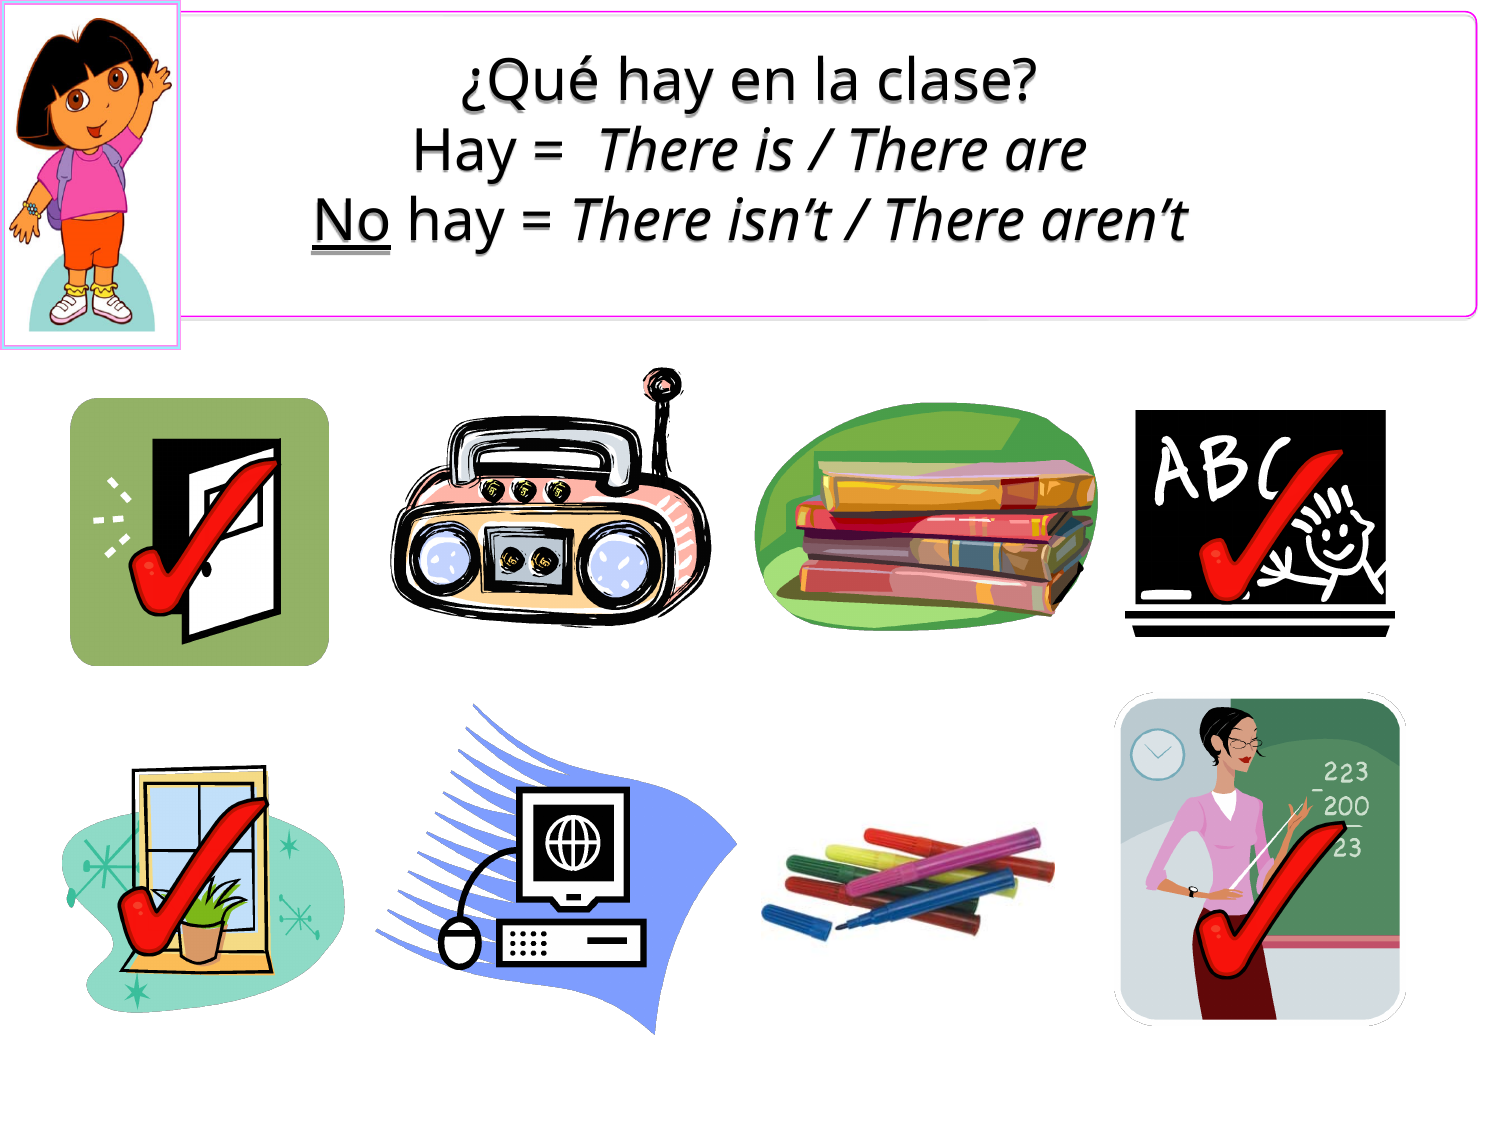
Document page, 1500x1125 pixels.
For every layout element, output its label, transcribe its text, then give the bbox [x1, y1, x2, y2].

text_box ¿Qué hay en la clase? Hay = There is / There are No hay = There isn’t / There aren’t [181, 11, 1477, 317]
picture [1113, 691, 1407, 1028]
picture [386, 363, 715, 632]
picture [0, 0, 181, 350]
picture [375, 703, 737, 1035]
picture [750, 398, 1102, 635]
picture [70, 398, 329, 666]
picture [58, 761, 348, 1016]
picture [761, 738, 1055, 1032]
picture [1125, 410, 1395, 637]
